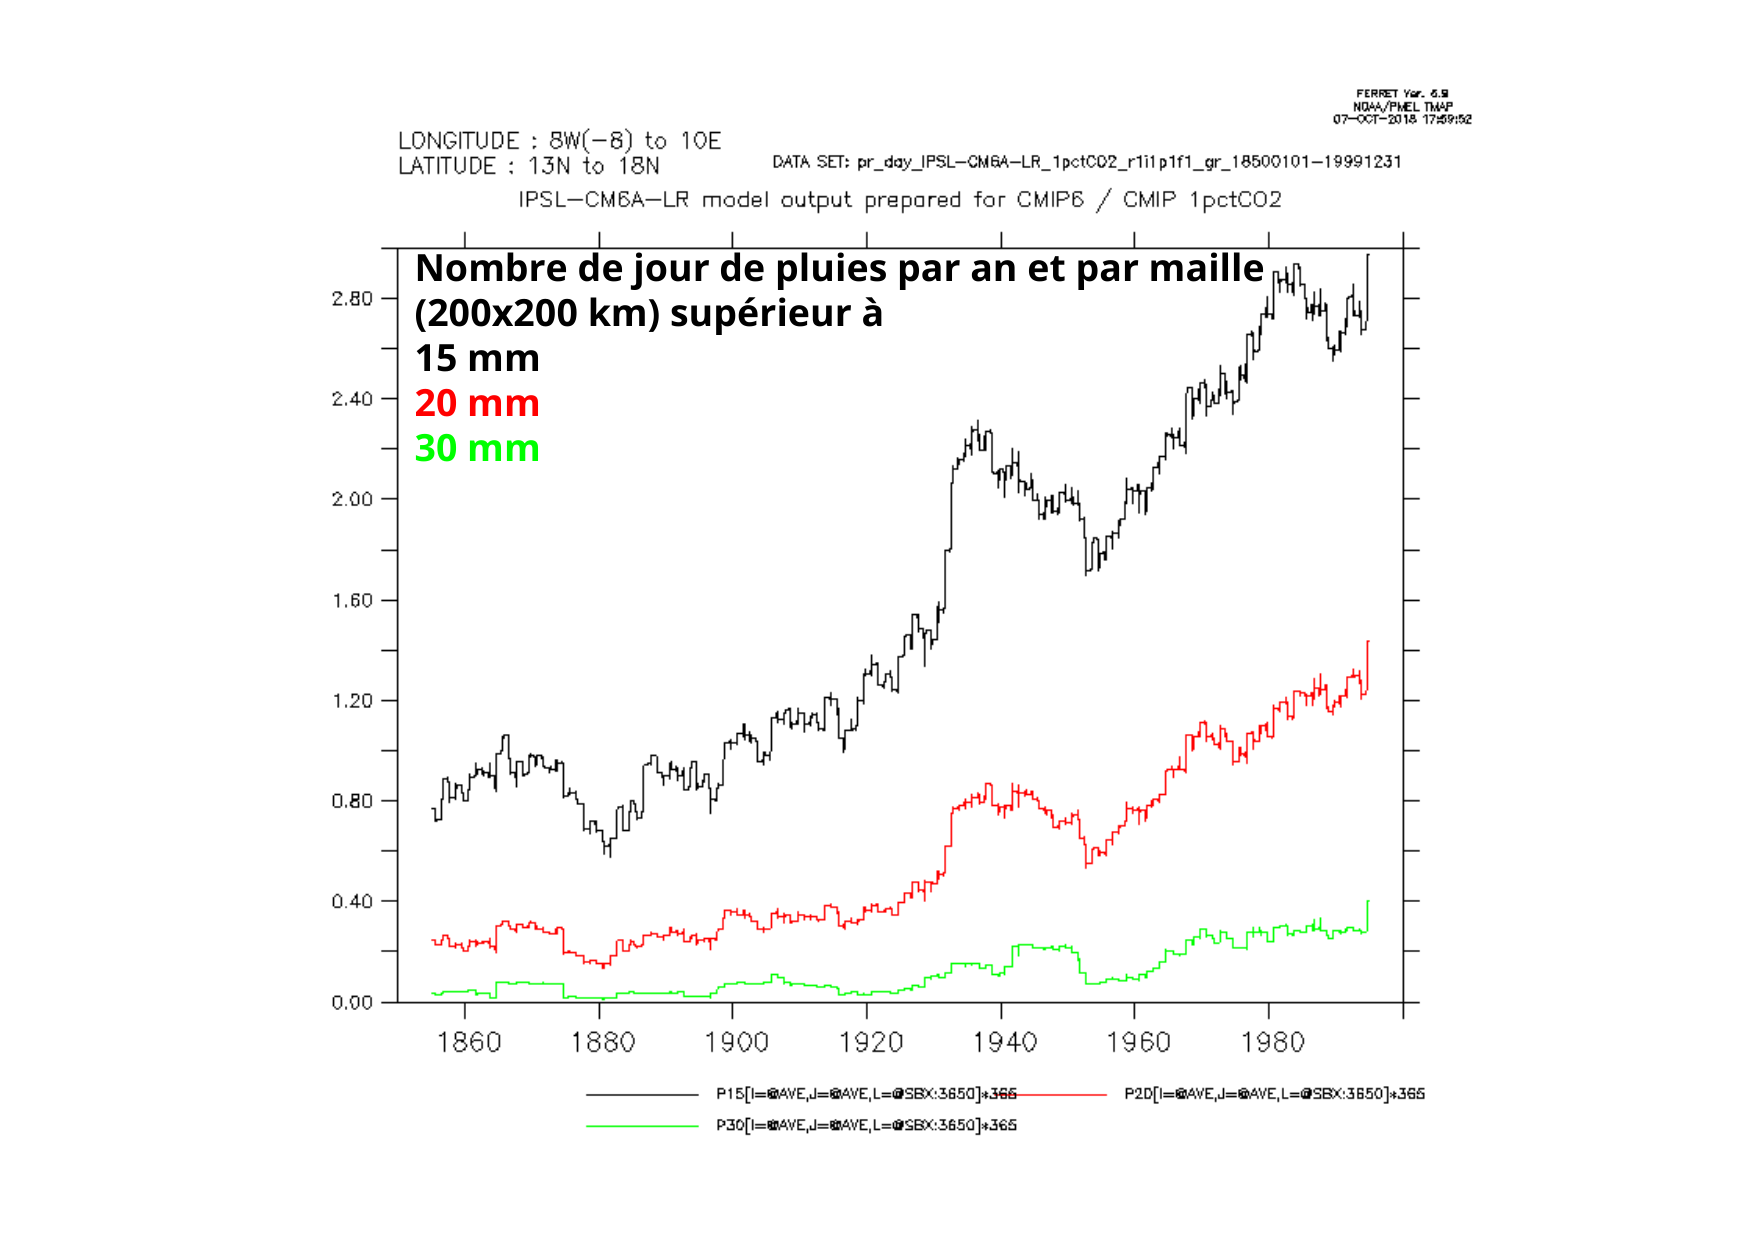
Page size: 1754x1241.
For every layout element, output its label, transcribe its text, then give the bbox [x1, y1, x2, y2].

text_box Nombre de jour de pluies par an et par maille (200x200 km) supérieur à 15 mm 20 mm 30 mm [399, 236, 1406, 476]
picture [247, 71, 1528, 1179]
